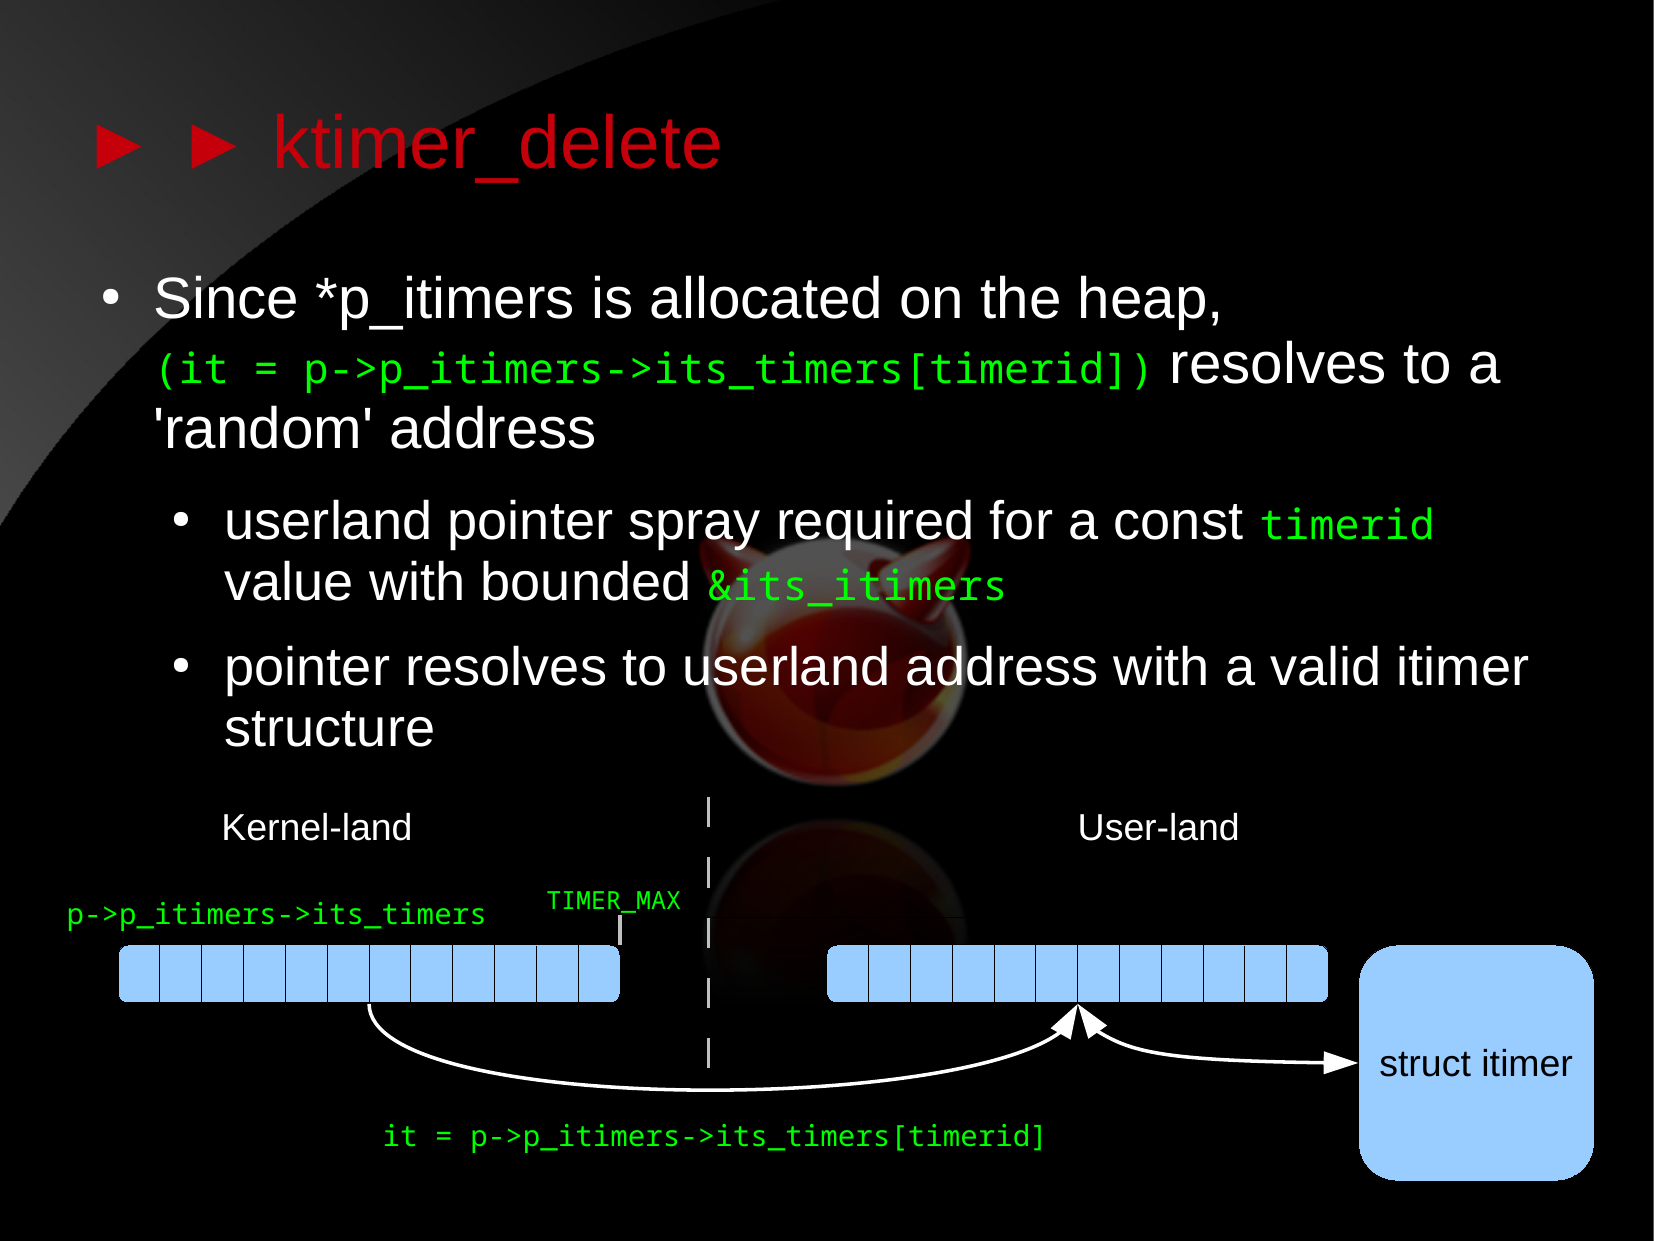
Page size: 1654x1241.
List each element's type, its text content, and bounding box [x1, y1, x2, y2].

text_box [202, 944, 243, 1003]
text_box Kernel-land [206, 799, 443, 857]
text_box [495, 944, 578, 1003]
text_box [118, 944, 159, 1003]
text_box [579, 944, 621, 1003]
text_box User-land [1062, 799, 1270, 857]
text_box [1204, 944, 1286, 1003]
text_box [411, 944, 452, 1003]
text_box [1162, 944, 1203, 1003]
text_box [370, 944, 410, 1003]
text_box [328, 944, 369, 1003]
text_box [911, 944, 952, 1003]
title ► ► ktimer_delete [82, 56, 1571, 229]
text_box [869, 944, 910, 1003]
text_box [1036, 944, 1077, 1003]
text_box TIMER_MAX [531, 875, 709, 916]
text_box [453, 944, 494, 1003]
text_box [1078, 944, 1119, 1003]
text_box [1287, 944, 1329, 1003]
text_box p->p_itimers->its_timers [41, 885, 502, 931]
list Since *p_itimers is allocated on the heap, (it = p->p_itimers->its_timers[timerid]) resolves to a 'random' address userland pointer spray required for a const timerid value with bounded &its_itimers pointer resolves to userland address with a valid itimer structure [82, 265, 1571, 1137]
text_box [160, 944, 201, 1003]
picture [0, 0, 1654, 1241]
text_box [244, 944, 285, 1003]
text_box [995, 944, 1035, 1003]
text_box [1120, 944, 1161, 1003]
text_box [953, 944, 994, 1003]
text_box [826, 944, 868, 1003]
text_box [286, 944, 327, 1003]
text_box struct itimer [1358, 944, 1595, 1182]
text_box it = p->p_itimers->its_timers[timerid] [357, 1107, 1063, 1152]
